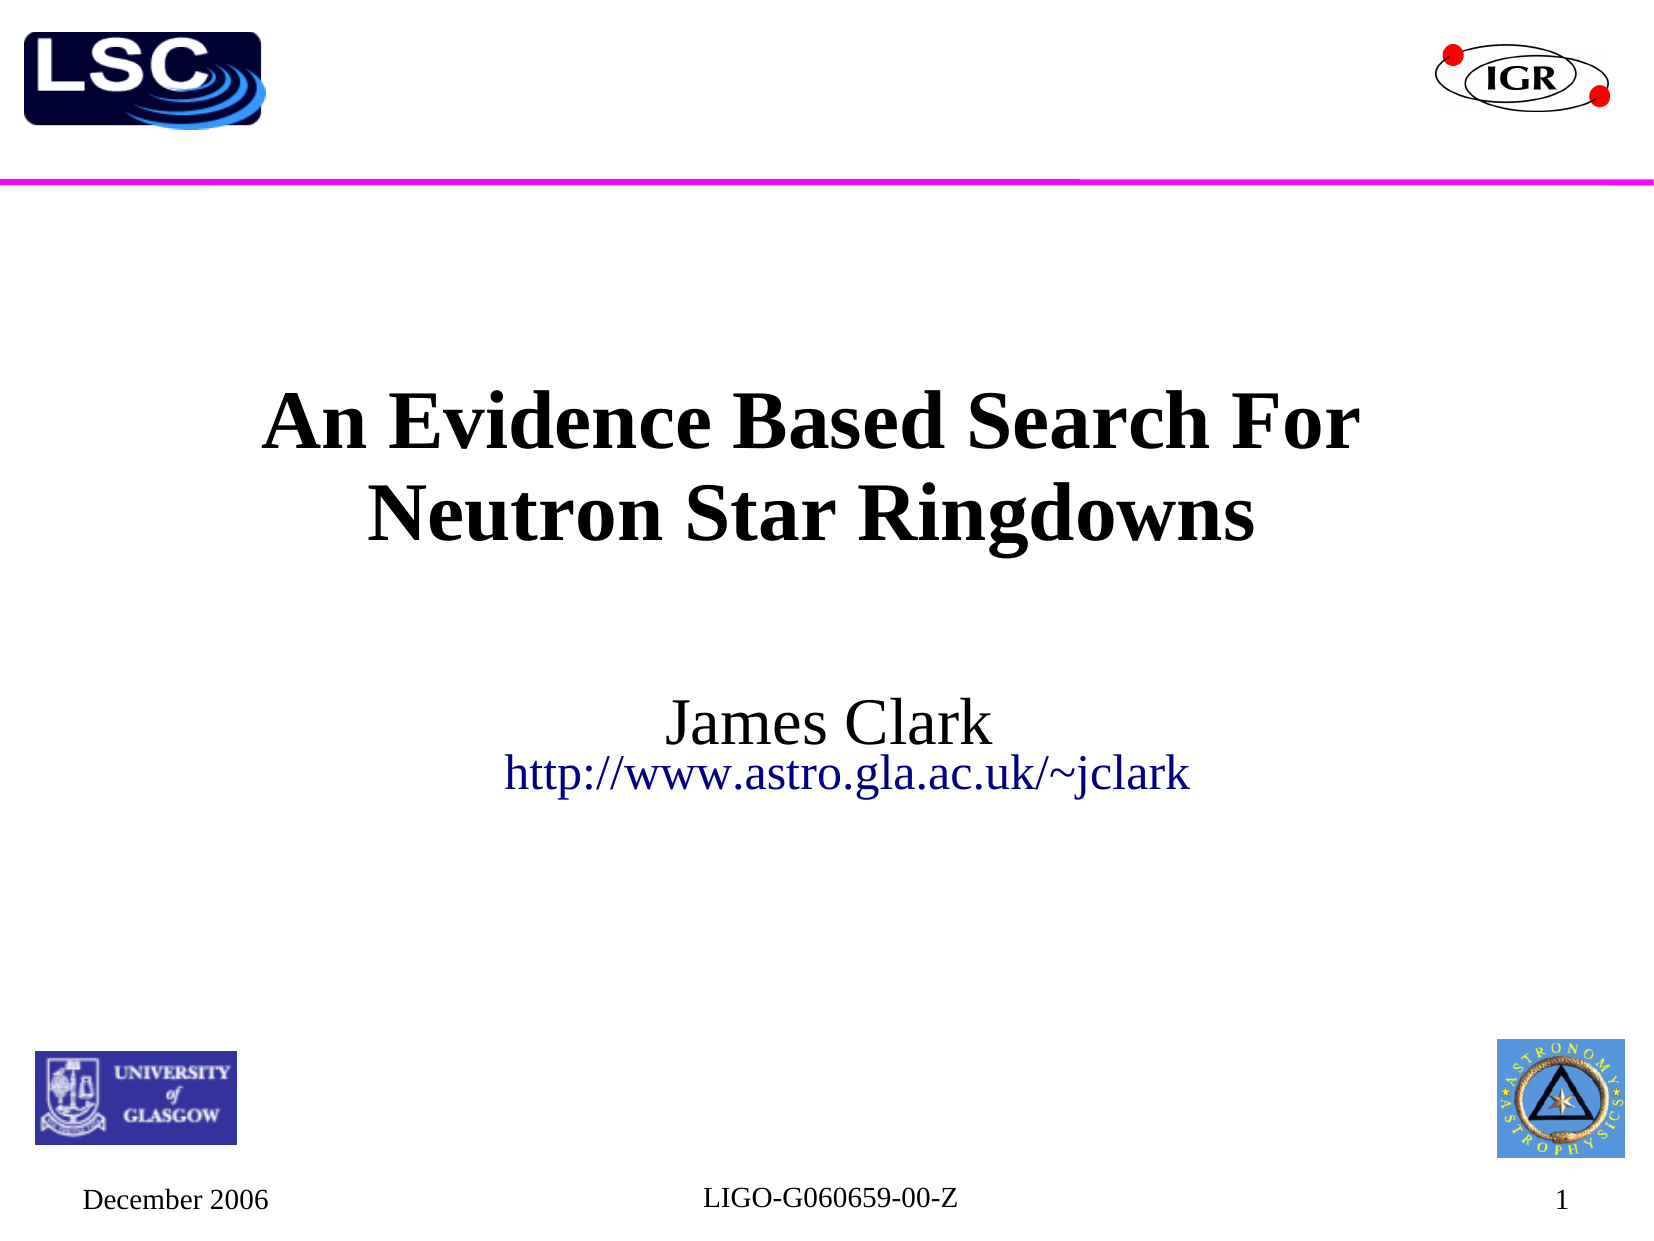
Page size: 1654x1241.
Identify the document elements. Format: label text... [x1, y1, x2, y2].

text_box http://www.astro.gla.ac.uk/~jclark [489, 738, 1211, 814]
picture [24, 32, 266, 130]
subtitle James Clark [236, 615, 1388, 1127]
picture [1435, 44, 1610, 112]
picture [1497, 1039, 1625, 1158]
title An Evidence Based Search For Neutron Star Ringdowns [118, 303, 1506, 630]
picture [35, 1051, 237, 1145]
